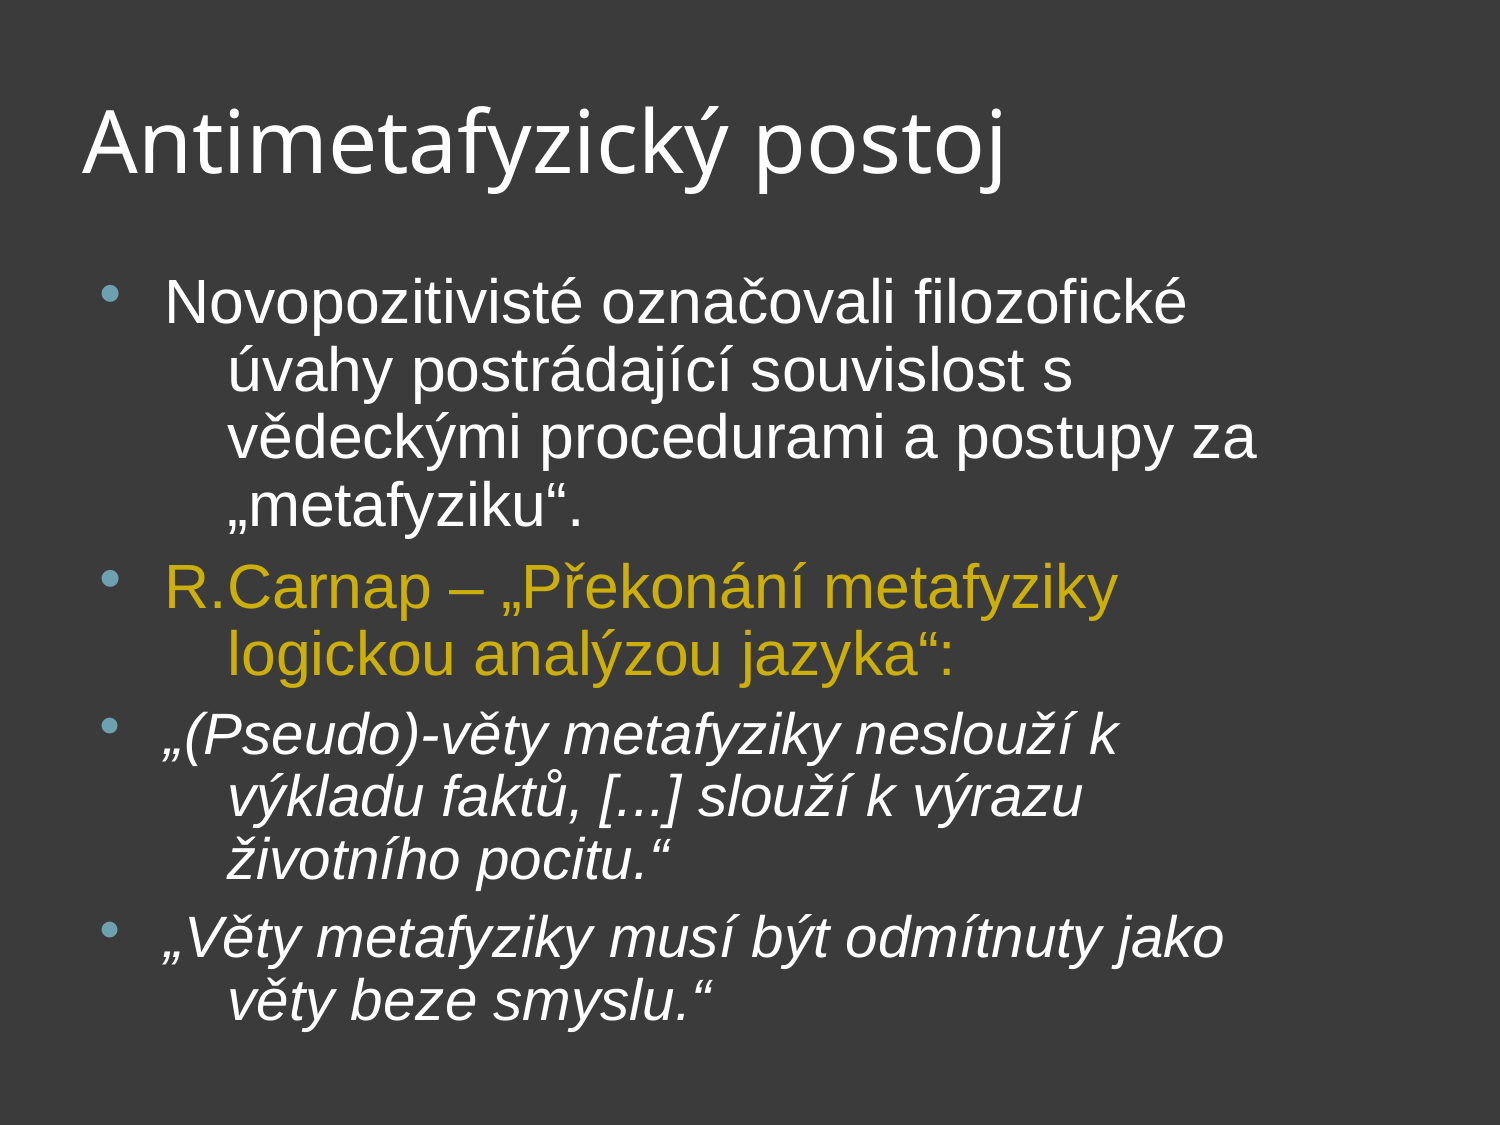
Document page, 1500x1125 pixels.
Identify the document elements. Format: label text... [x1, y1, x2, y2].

title Antimetafyzický postoj [75, 45, 1300, 233]
list Novopozitivisté označovali filozofické úvahy postrádající souvislost s vědeckými procedurami a postupy za „metafyziku“. R.Carnap – „Překonání metafyziky logickou analýzou jazyka“: „(Pseudo)-věty metafyziky neslouží k výkladu faktů, [...] slouží k výrazu životního pocitu.“ „Věty metafyziky musí být odmítnuty jako věty beze smyslu.“ [75, 262, 1300, 1071]
